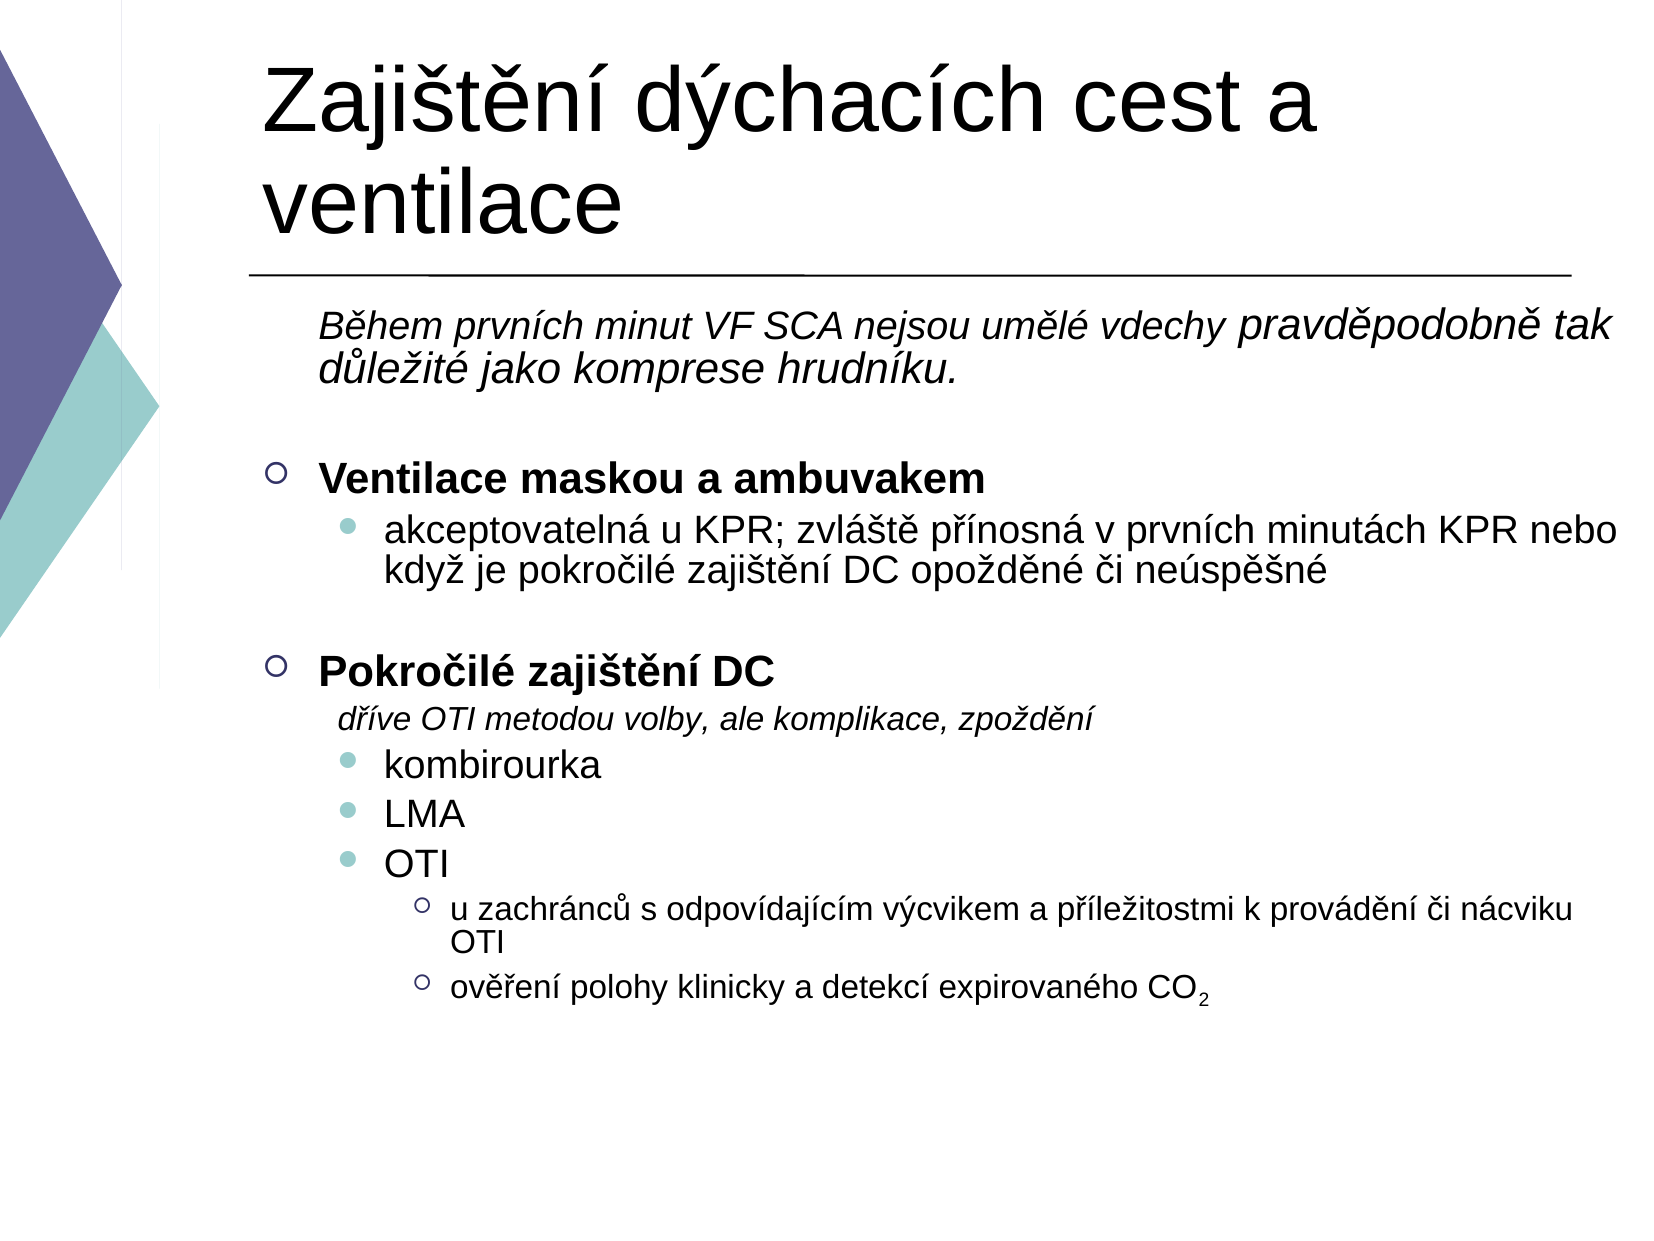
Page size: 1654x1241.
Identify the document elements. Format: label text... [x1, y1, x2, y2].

list Během prvních minut VF SCA nejsou umělé vdechy pravděpodobně tak důležité jako komprese hrudníku. Ventilace maskou a ambuvakem akceptovatelná u KPR; zvláště přínosná v prvních minutách KPR nebo když je pokročilé zajištění DC opožděné či neúspěšné Pokročilé zajištění DC dříve OTI metodou volby, ale komplikace, zpoždění kombirourka LMA OTI u zachránců s odpovídajícím výcvikem a příležitostmi k provádění či nácviku OTI ověření polohy klinicky a detekcí expirovaného CO2 [247, 296, 1654, 1241]
title Zajištění dýchacích cest a ventilace [247, 40, 1654, 262]
